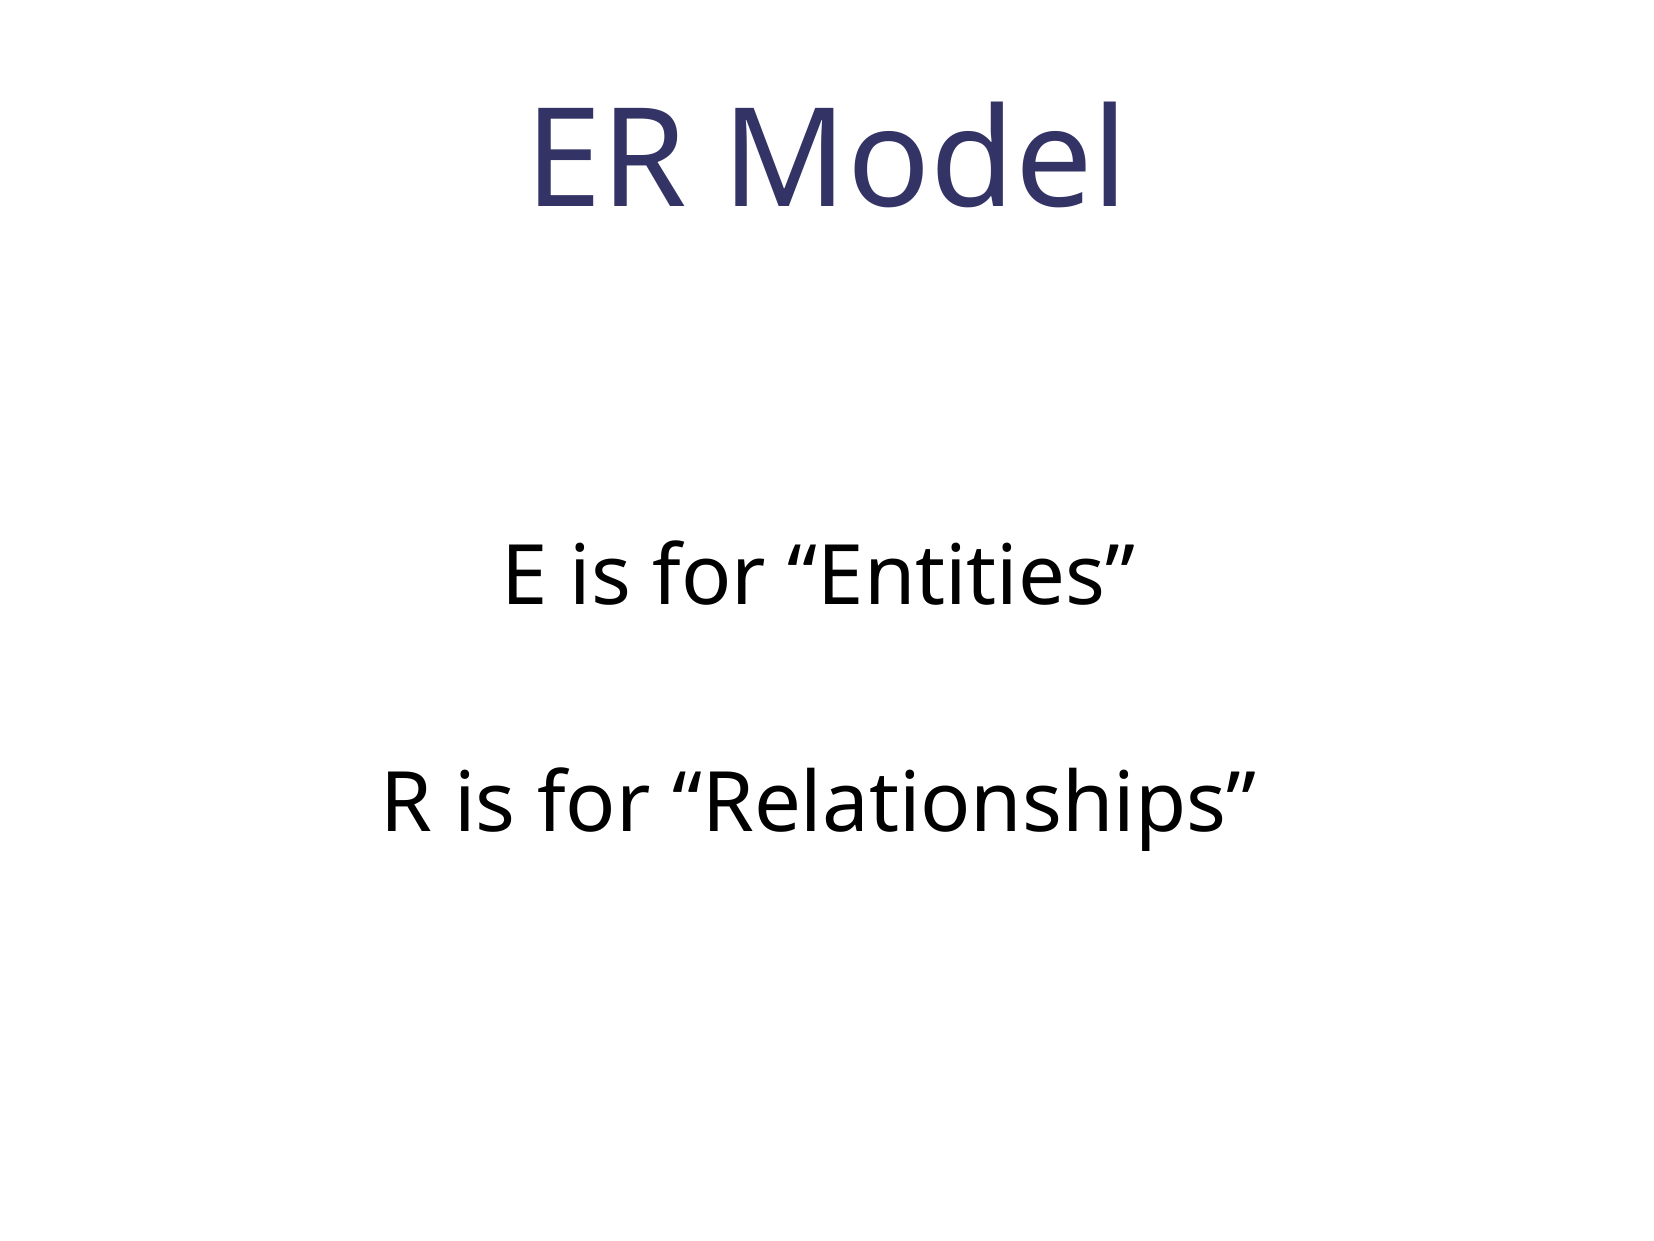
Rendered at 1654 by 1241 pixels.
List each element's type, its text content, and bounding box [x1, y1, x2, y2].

title ER Model [82, 56, 1571, 250]
subtitle E is for “Entities” R is for “Relationships” [75, 515, 1564, 901]
